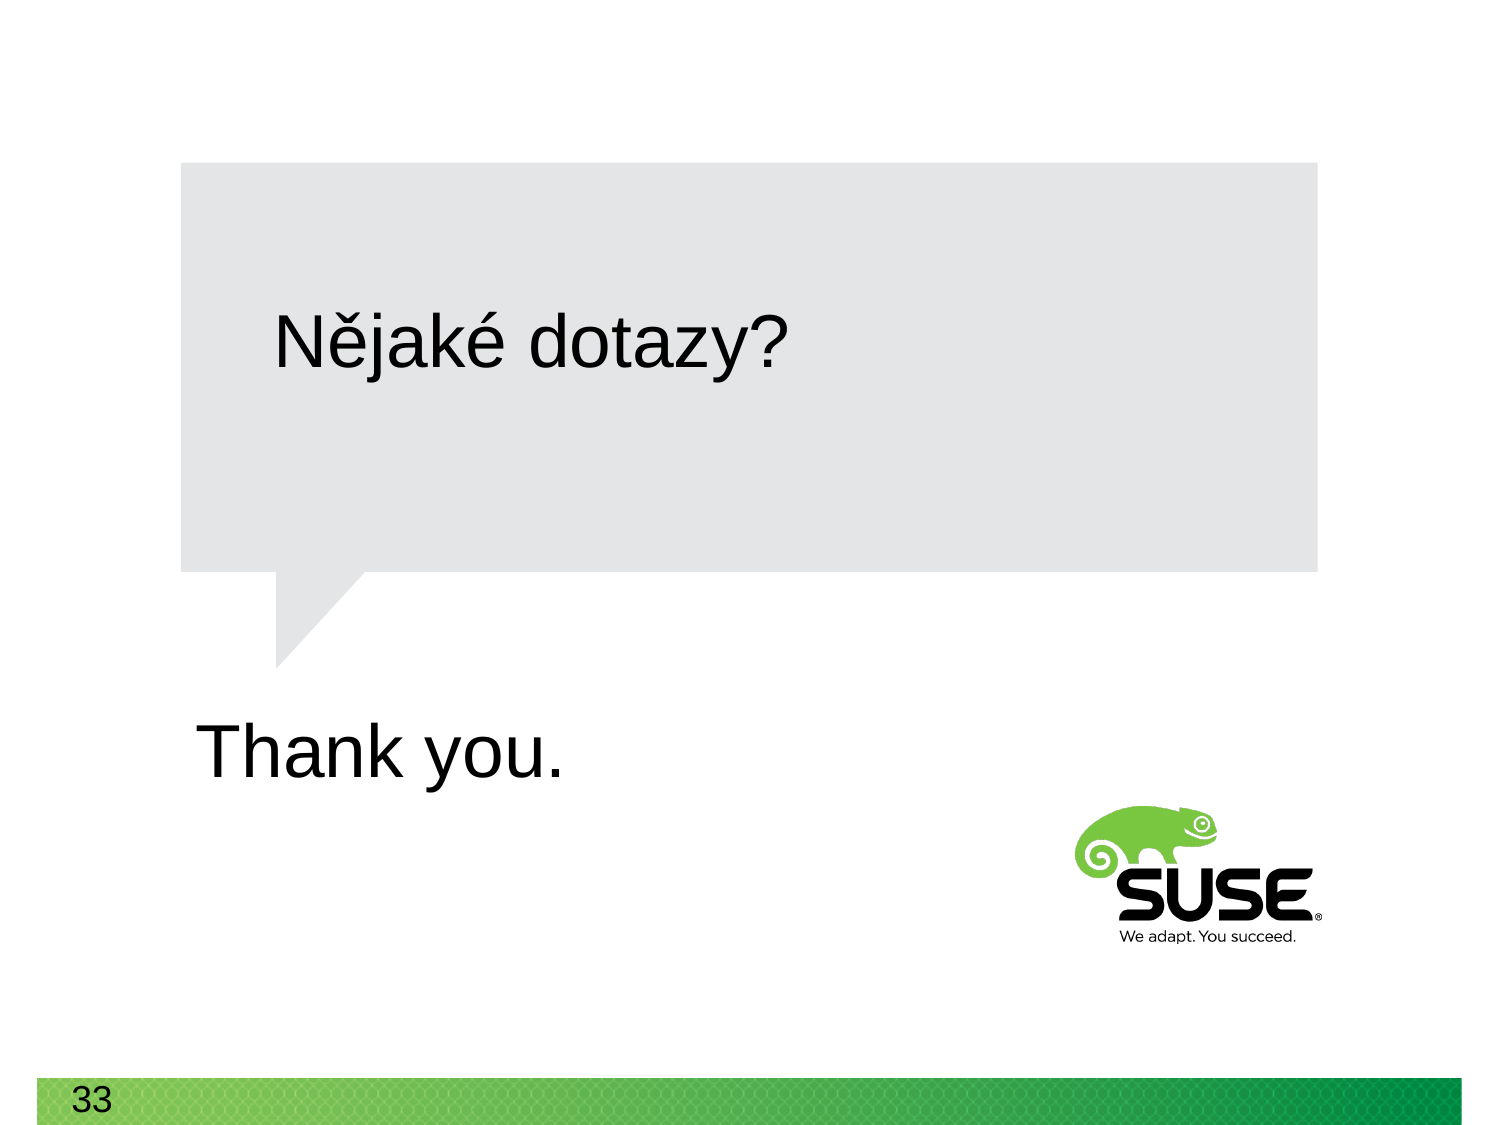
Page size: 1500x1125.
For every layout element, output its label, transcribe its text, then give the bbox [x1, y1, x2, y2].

picture [37, 1078, 1462, 1125]
picture [1075, 806, 1322, 944]
text_box Nějaké dotazy? [259, 213, 1334, 469]
